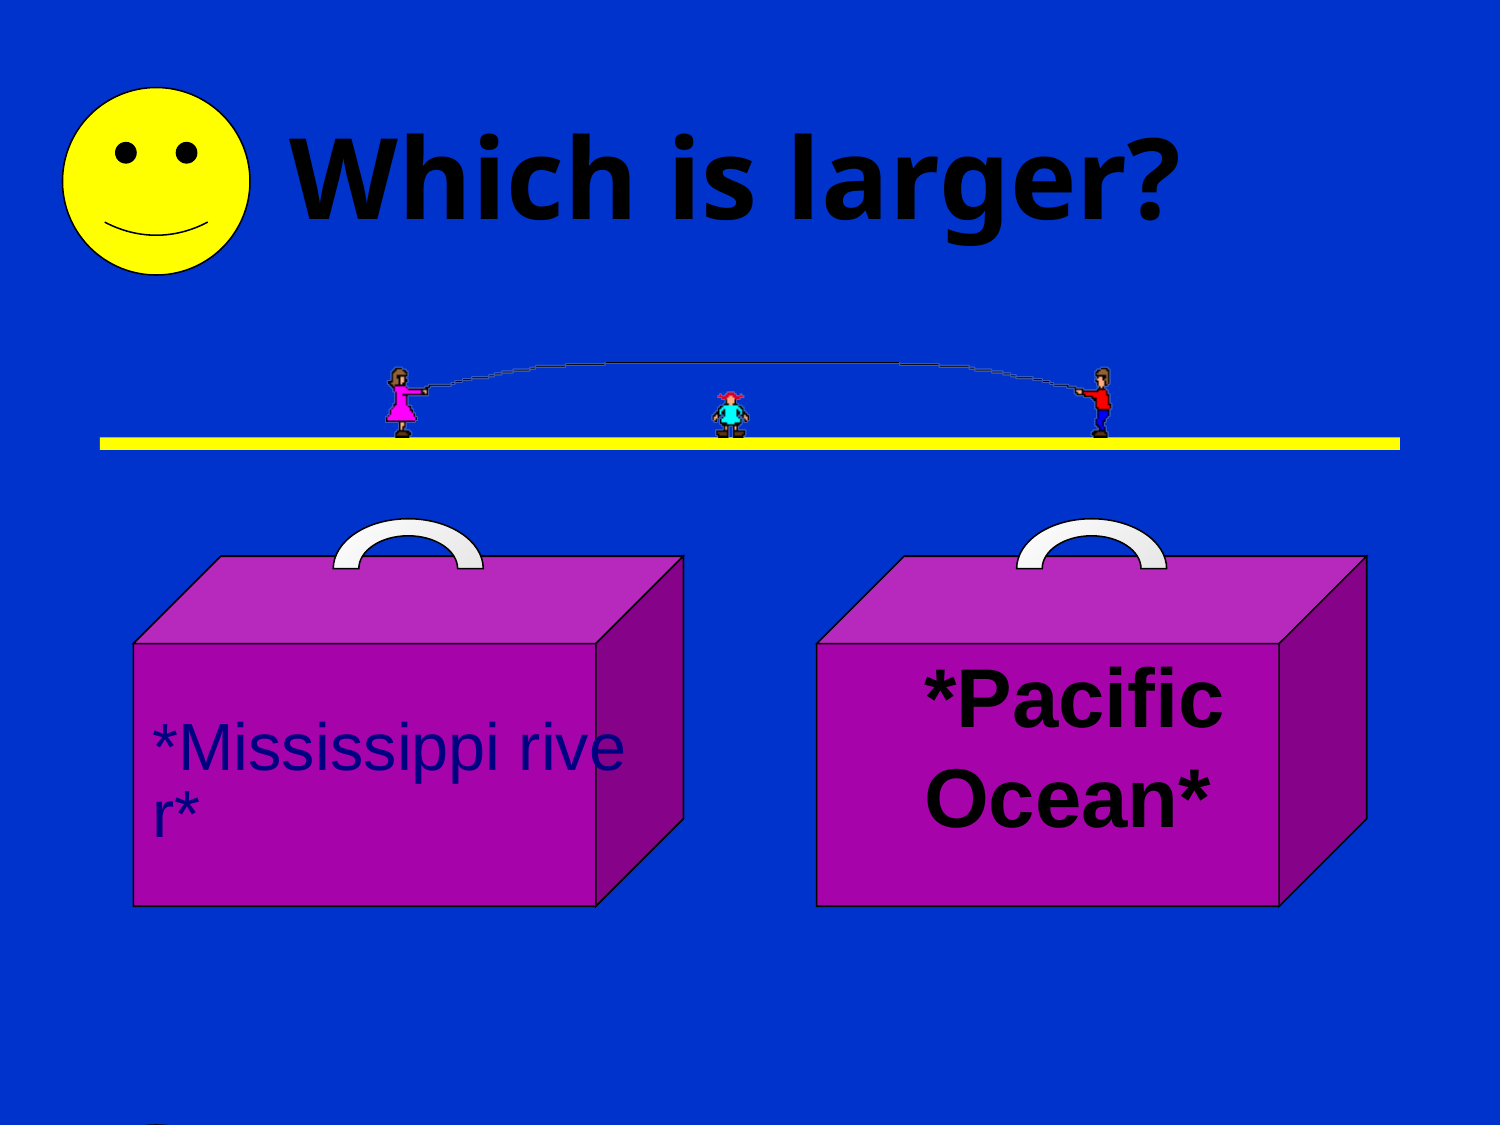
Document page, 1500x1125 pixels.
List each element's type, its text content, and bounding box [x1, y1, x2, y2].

list *Mississippi river* [137, 587, 650, 900]
picture [384, 362, 1116, 438]
list *Pacific Ocean* [825, 587, 1325, 900]
title Which is larger? [275, 99, 1388, 288]
